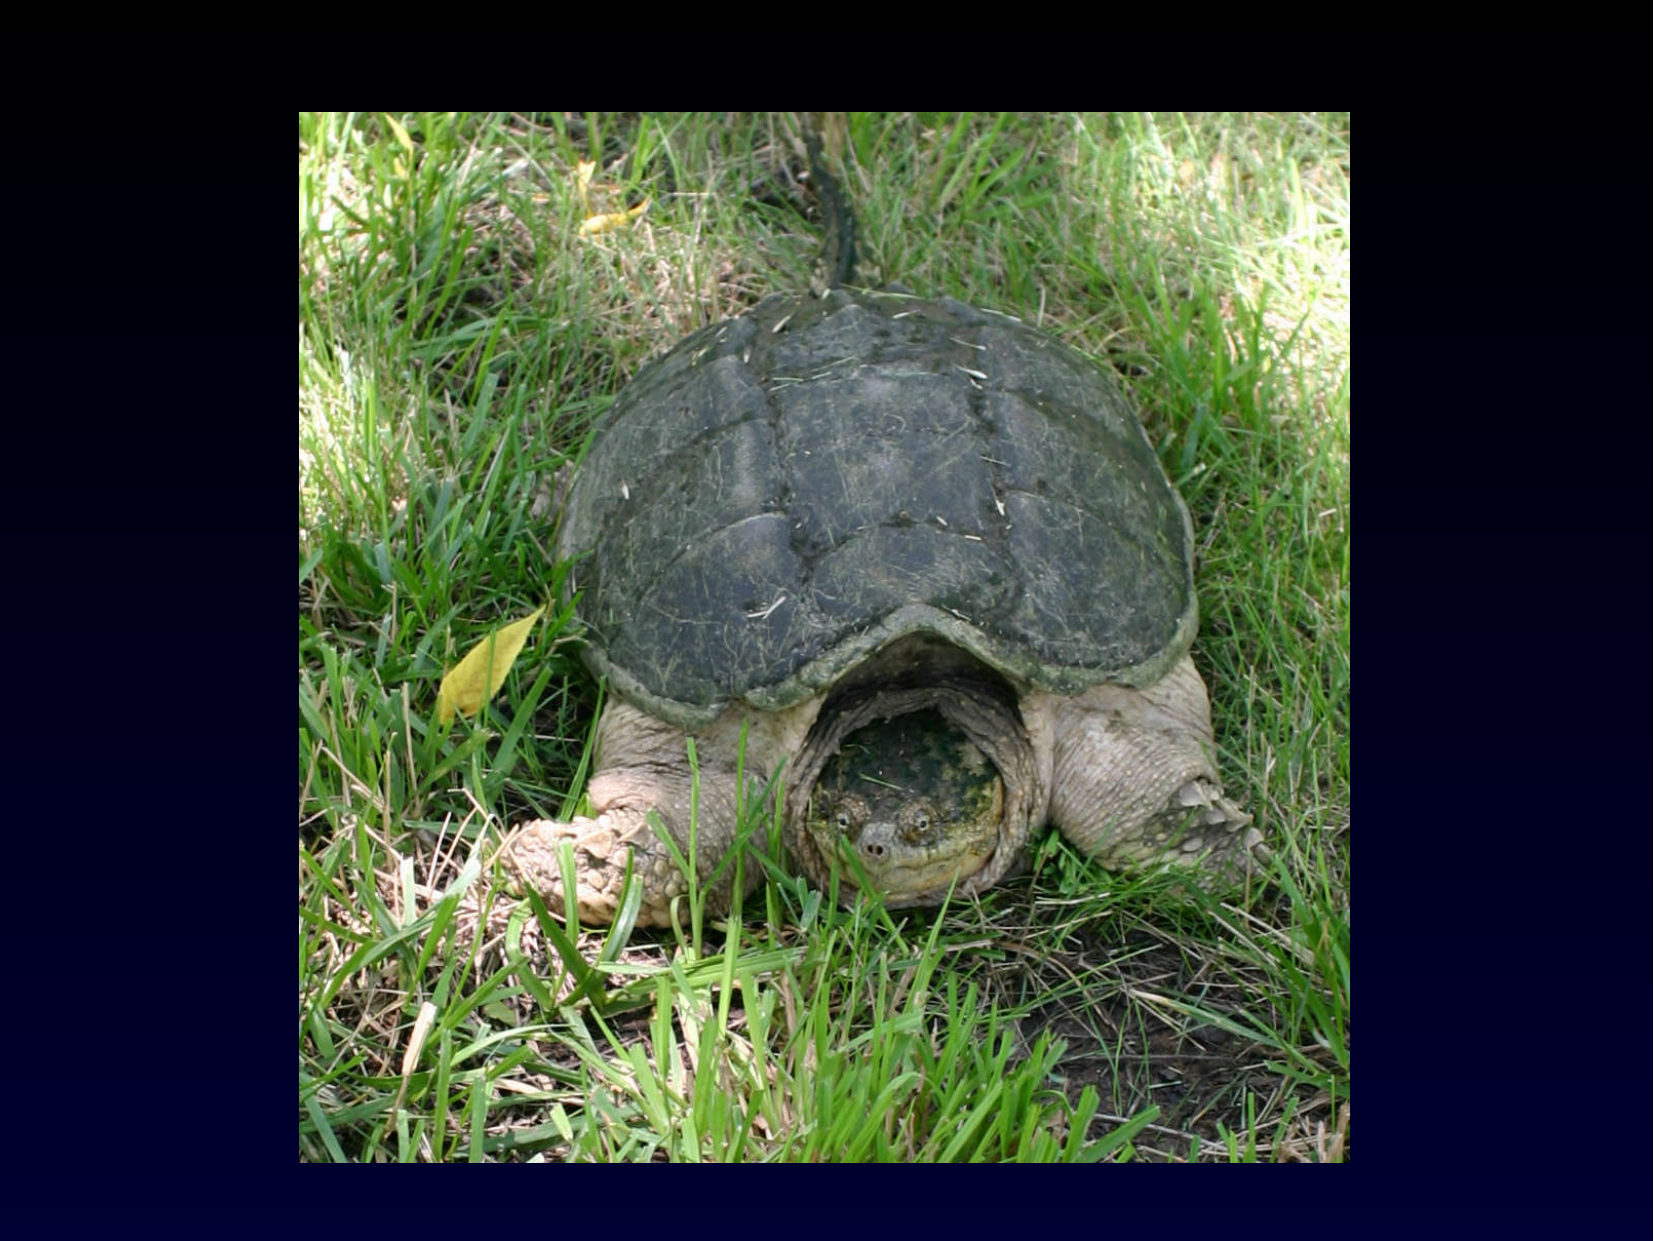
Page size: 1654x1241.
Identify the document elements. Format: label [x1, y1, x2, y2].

picture [299, 112, 1350, 1163]
